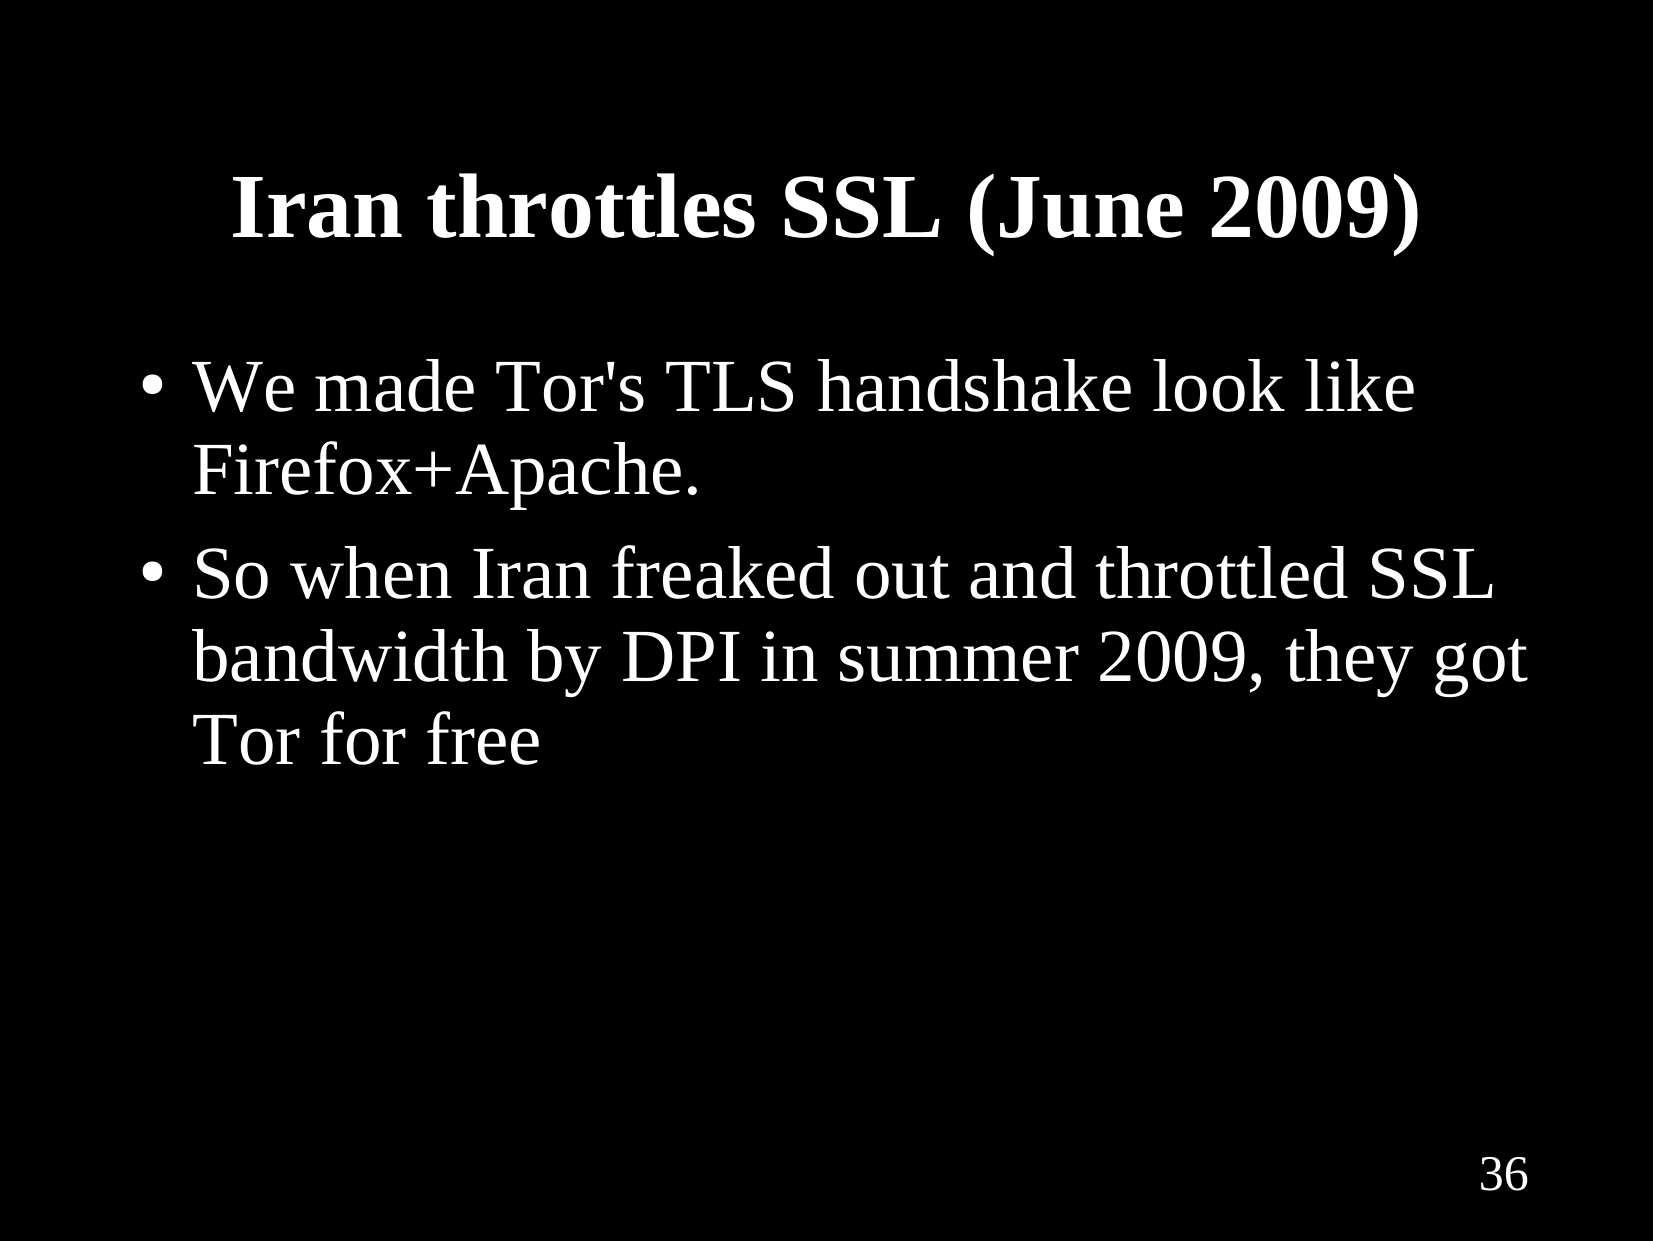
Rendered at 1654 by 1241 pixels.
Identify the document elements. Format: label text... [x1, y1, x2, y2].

list We made Tor's TLS handshake look like Firefox+Apache. So when Iran freaked out and throttled SSL bandwidth by DPI in summer 2009, they got Tor for free [121, 344, 1534, 1127]
title Iran throttles SSL (June 2009) [121, 102, 1534, 311]
